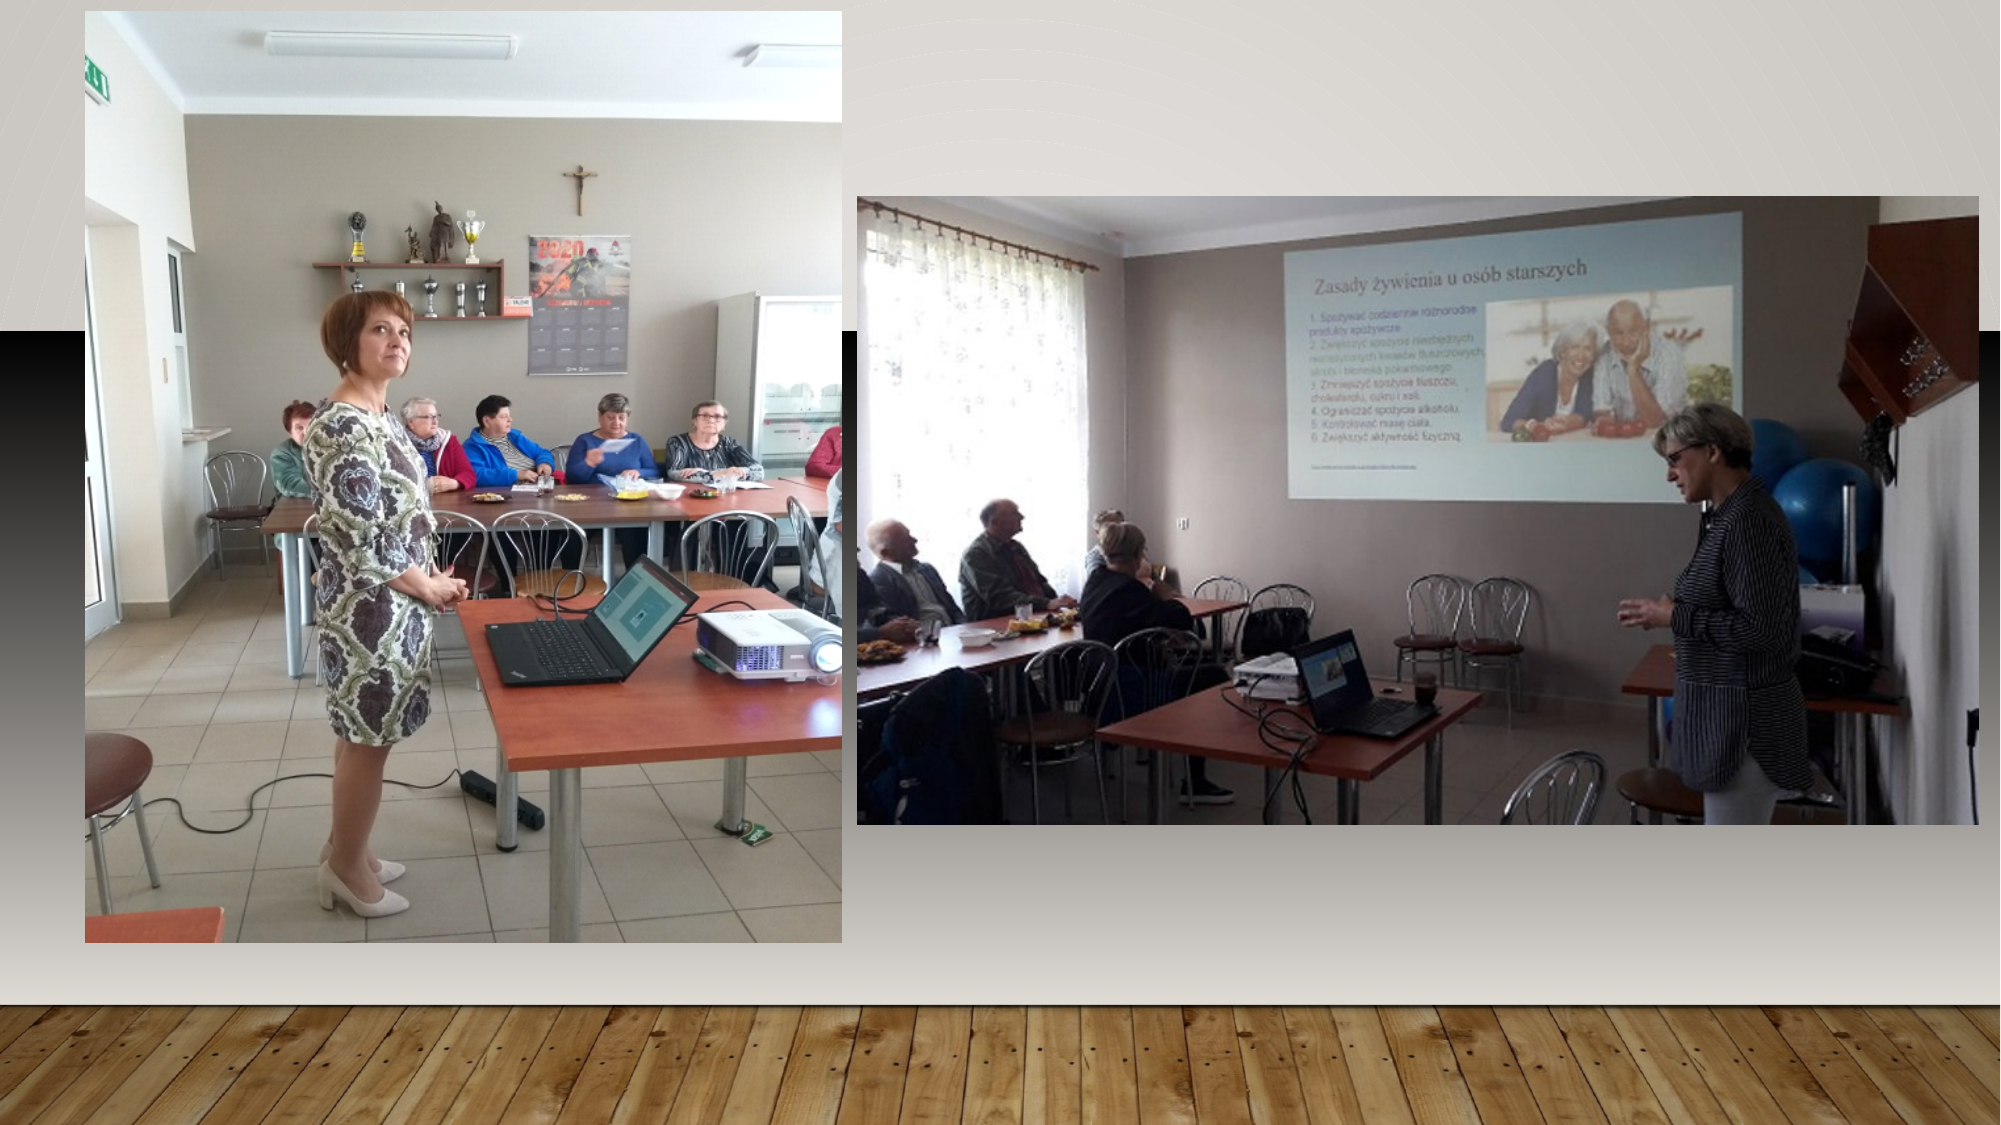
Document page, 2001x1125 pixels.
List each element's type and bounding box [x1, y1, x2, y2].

picture [857, 196, 1979, 825]
picture [85, 11, 842, 943]
